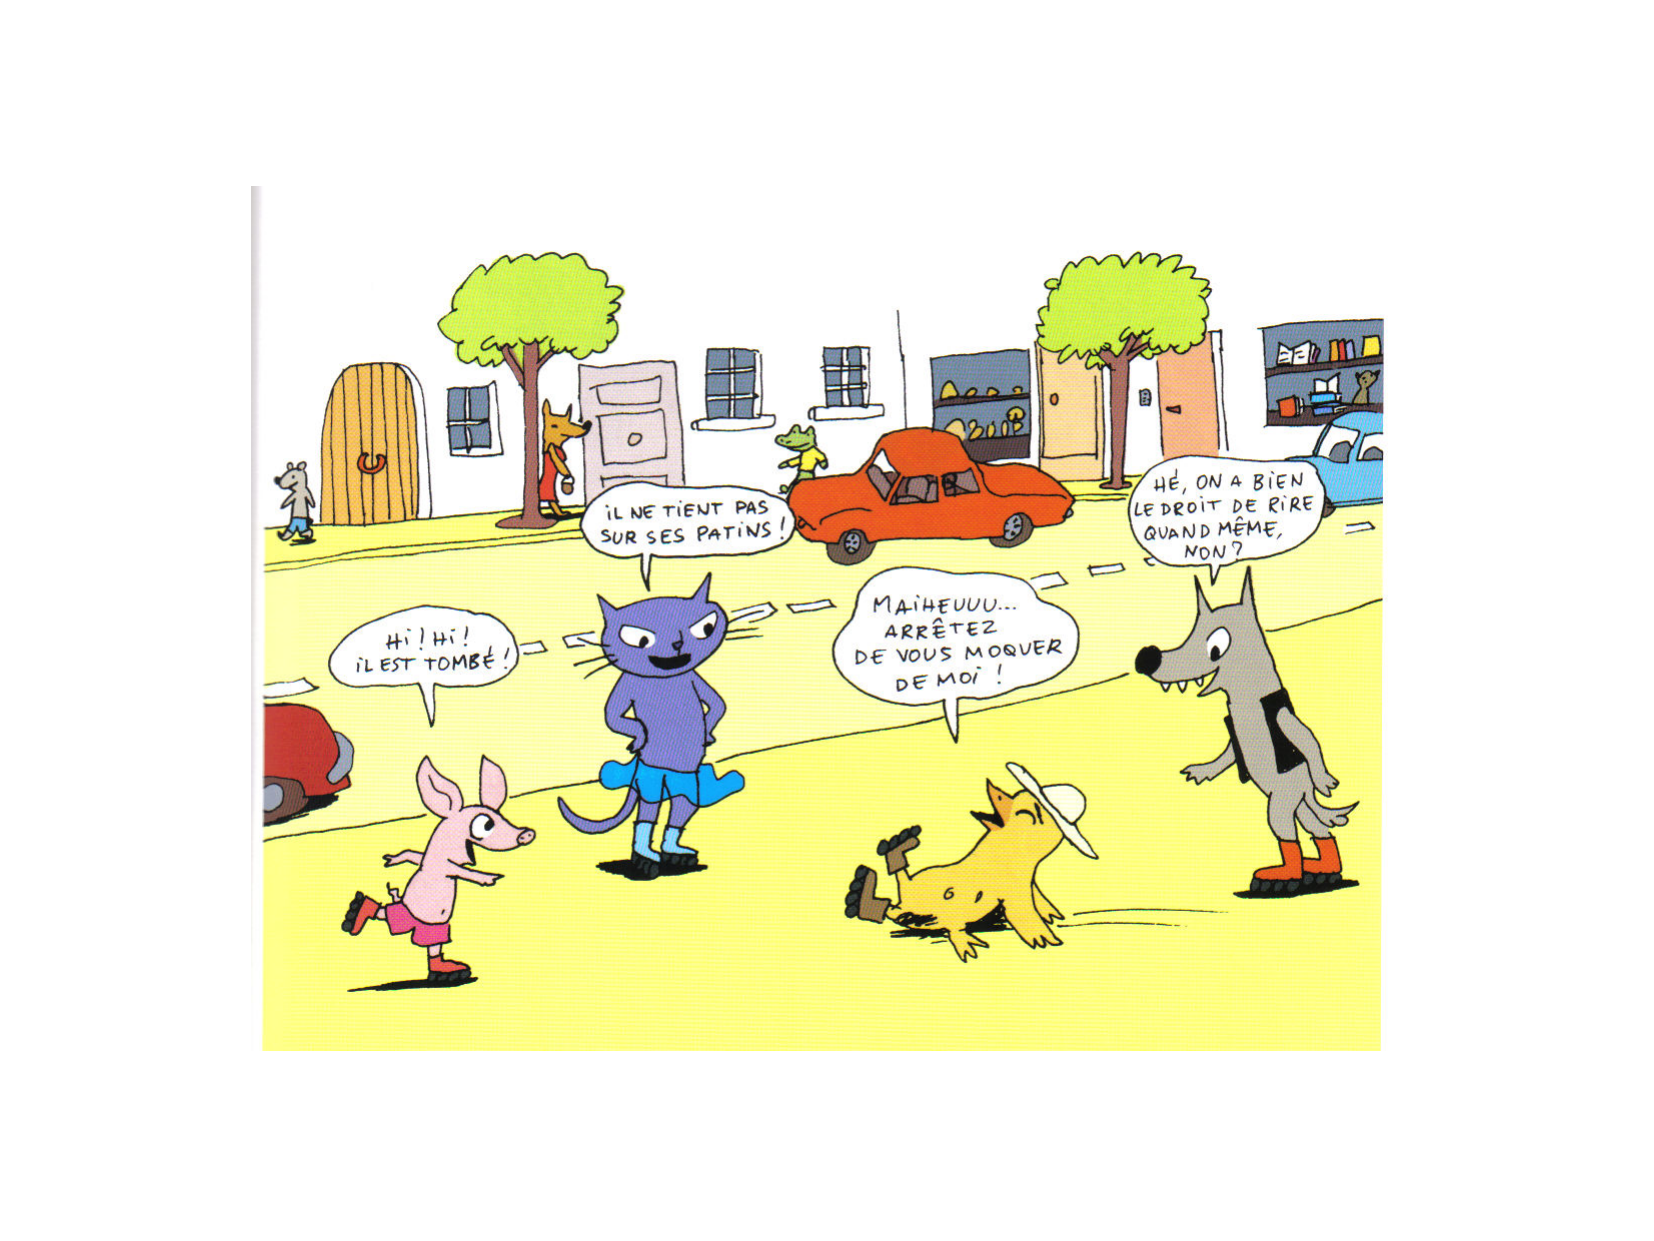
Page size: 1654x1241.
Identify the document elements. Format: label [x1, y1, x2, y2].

picture [251, 186, 1404, 1051]
